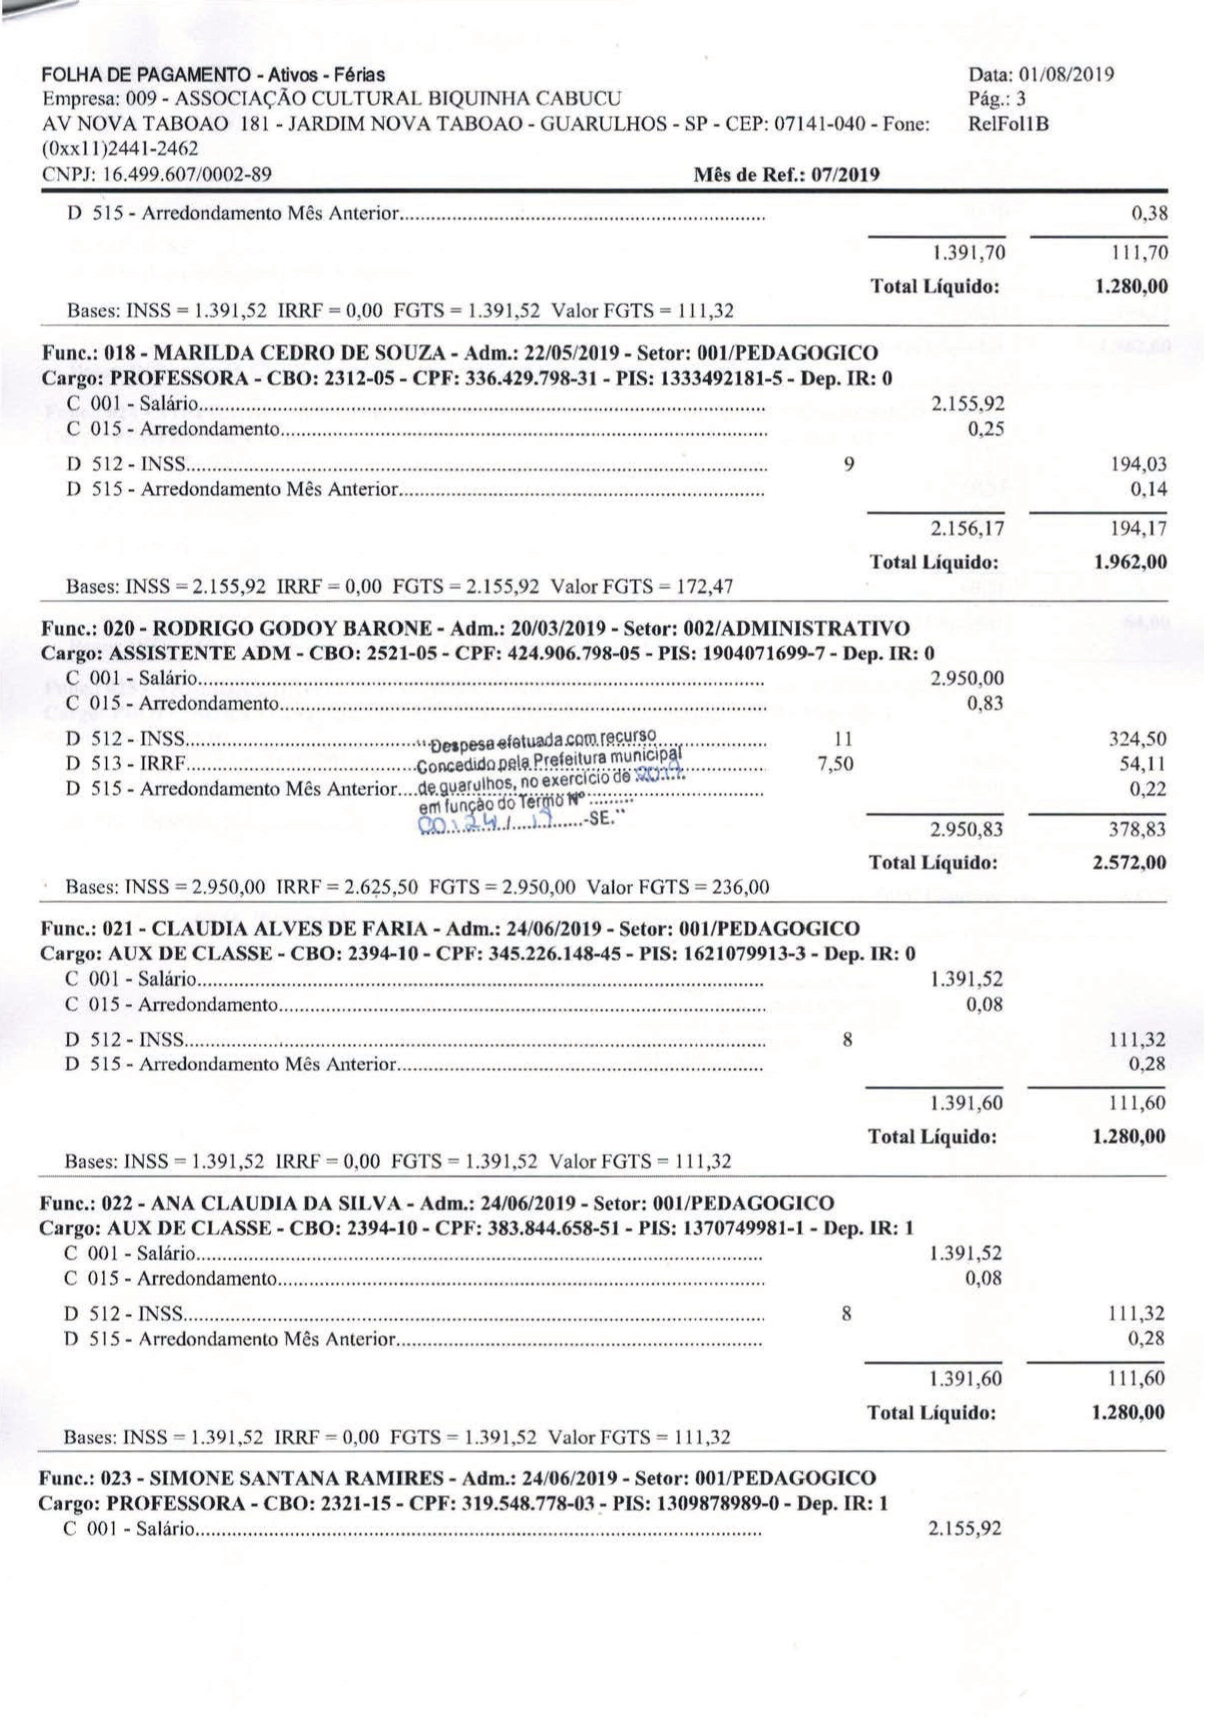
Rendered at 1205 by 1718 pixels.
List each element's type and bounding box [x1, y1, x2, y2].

text_box [0, 1, 1204, 1718]
